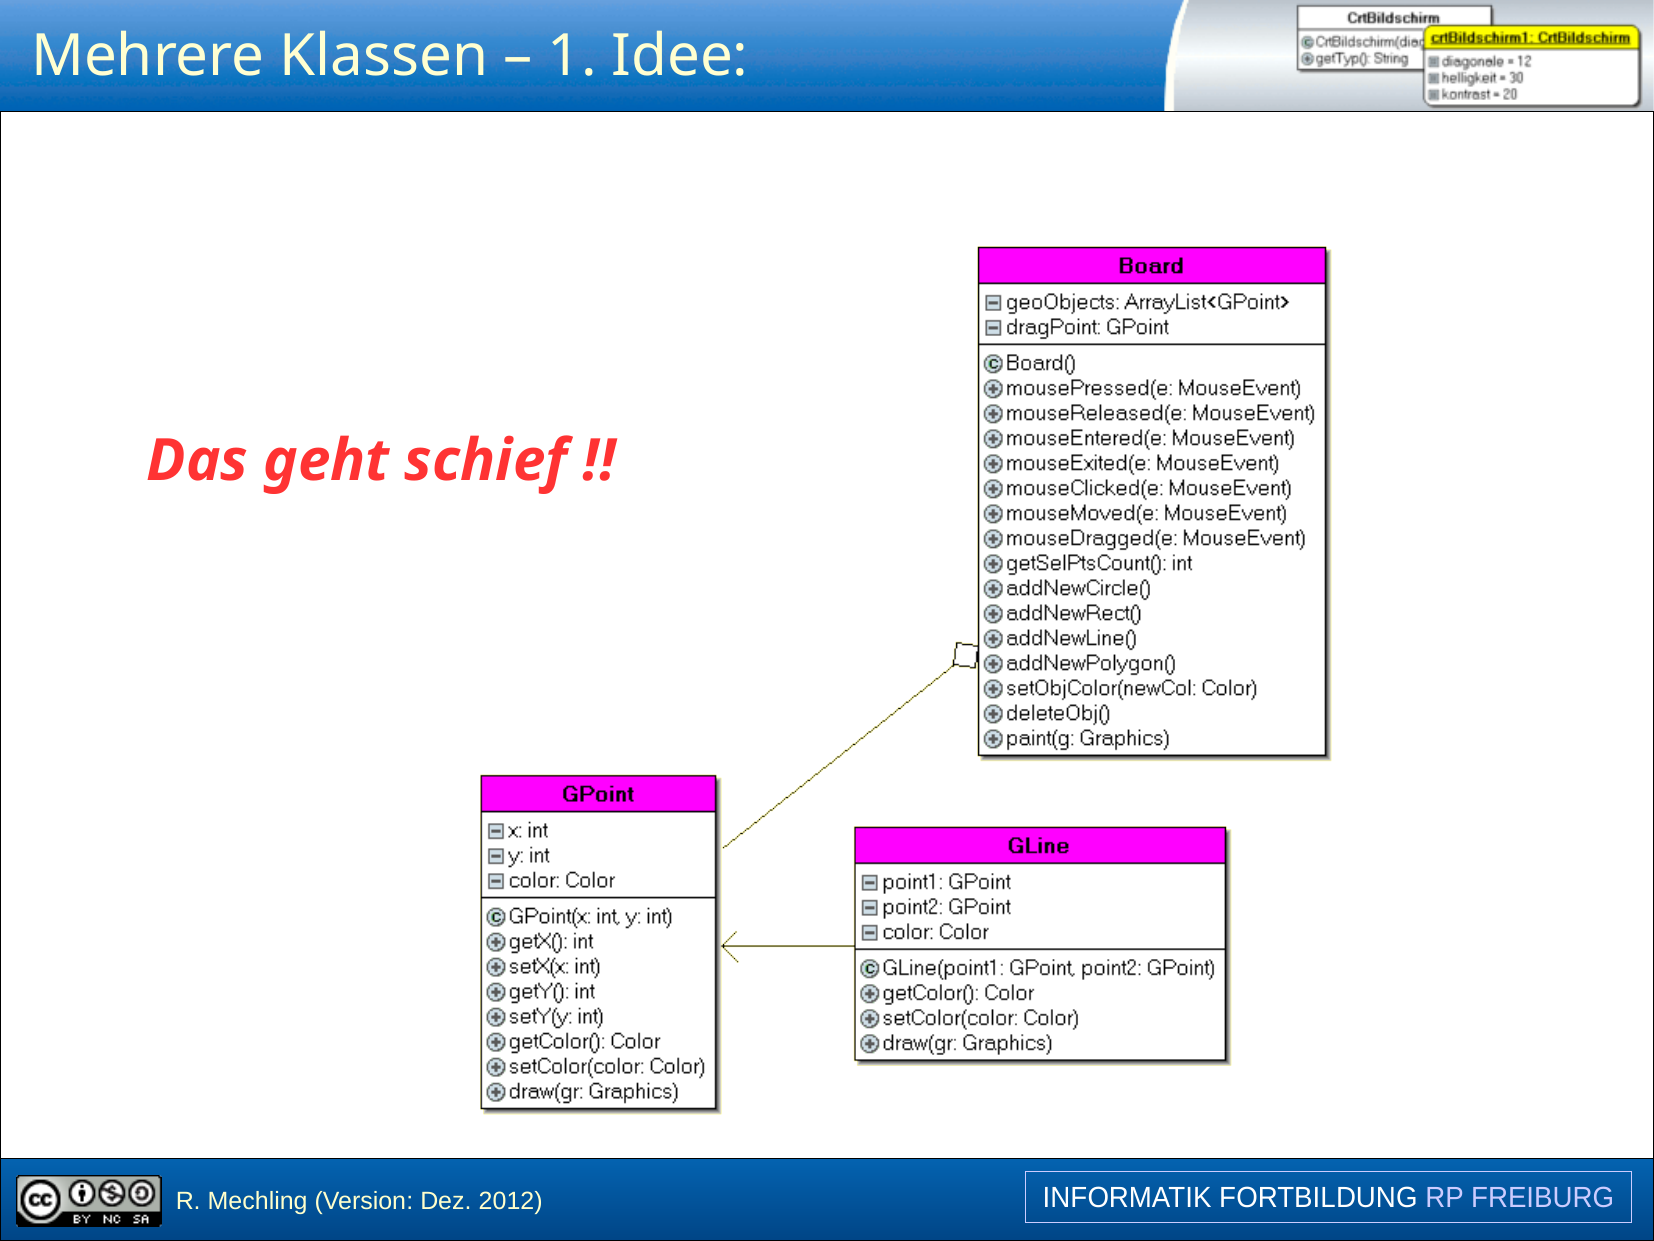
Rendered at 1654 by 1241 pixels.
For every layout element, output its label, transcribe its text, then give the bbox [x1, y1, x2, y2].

picture [0, 0, 1654, 111]
title Mehrere Klassen – 1. Idee: [31, 14, 1151, 92]
title Das geht schief !! [146, 353, 720, 562]
picture [16, 1175, 162, 1227]
picture [318, 200, 1347, 1130]
